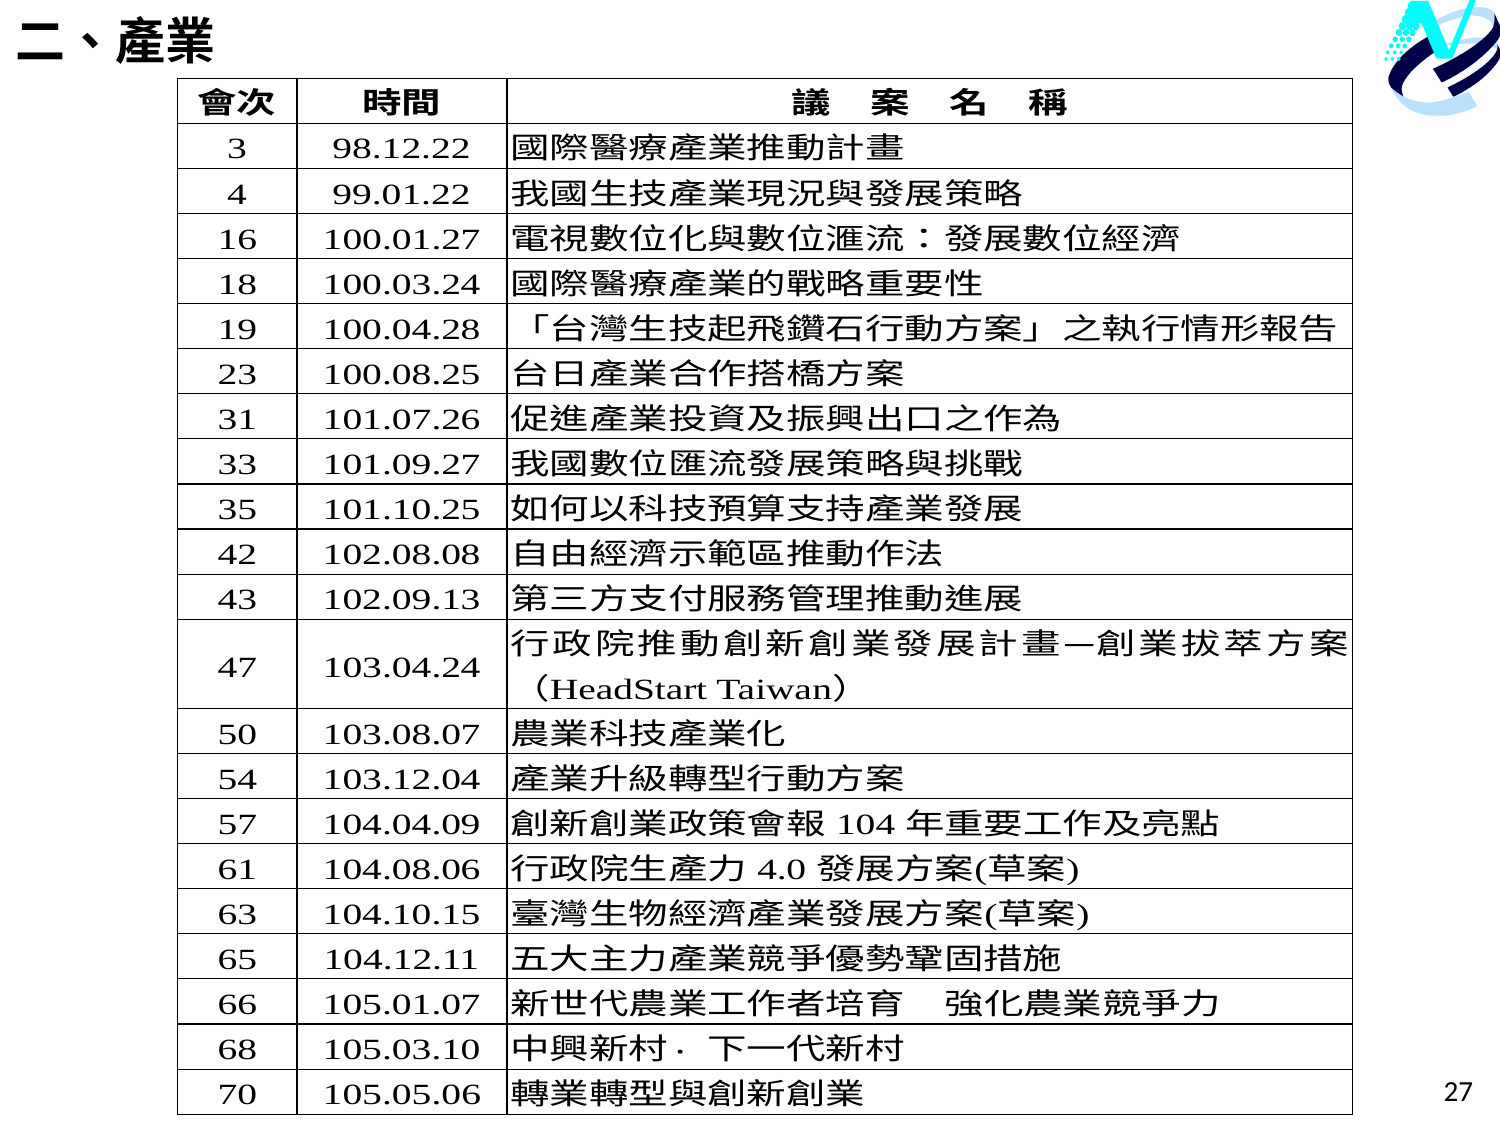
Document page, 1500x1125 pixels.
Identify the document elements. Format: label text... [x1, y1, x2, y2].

chart [168, 77, 1363, 1125]
text_box 二、產業 [0, 1, 473, 78]
